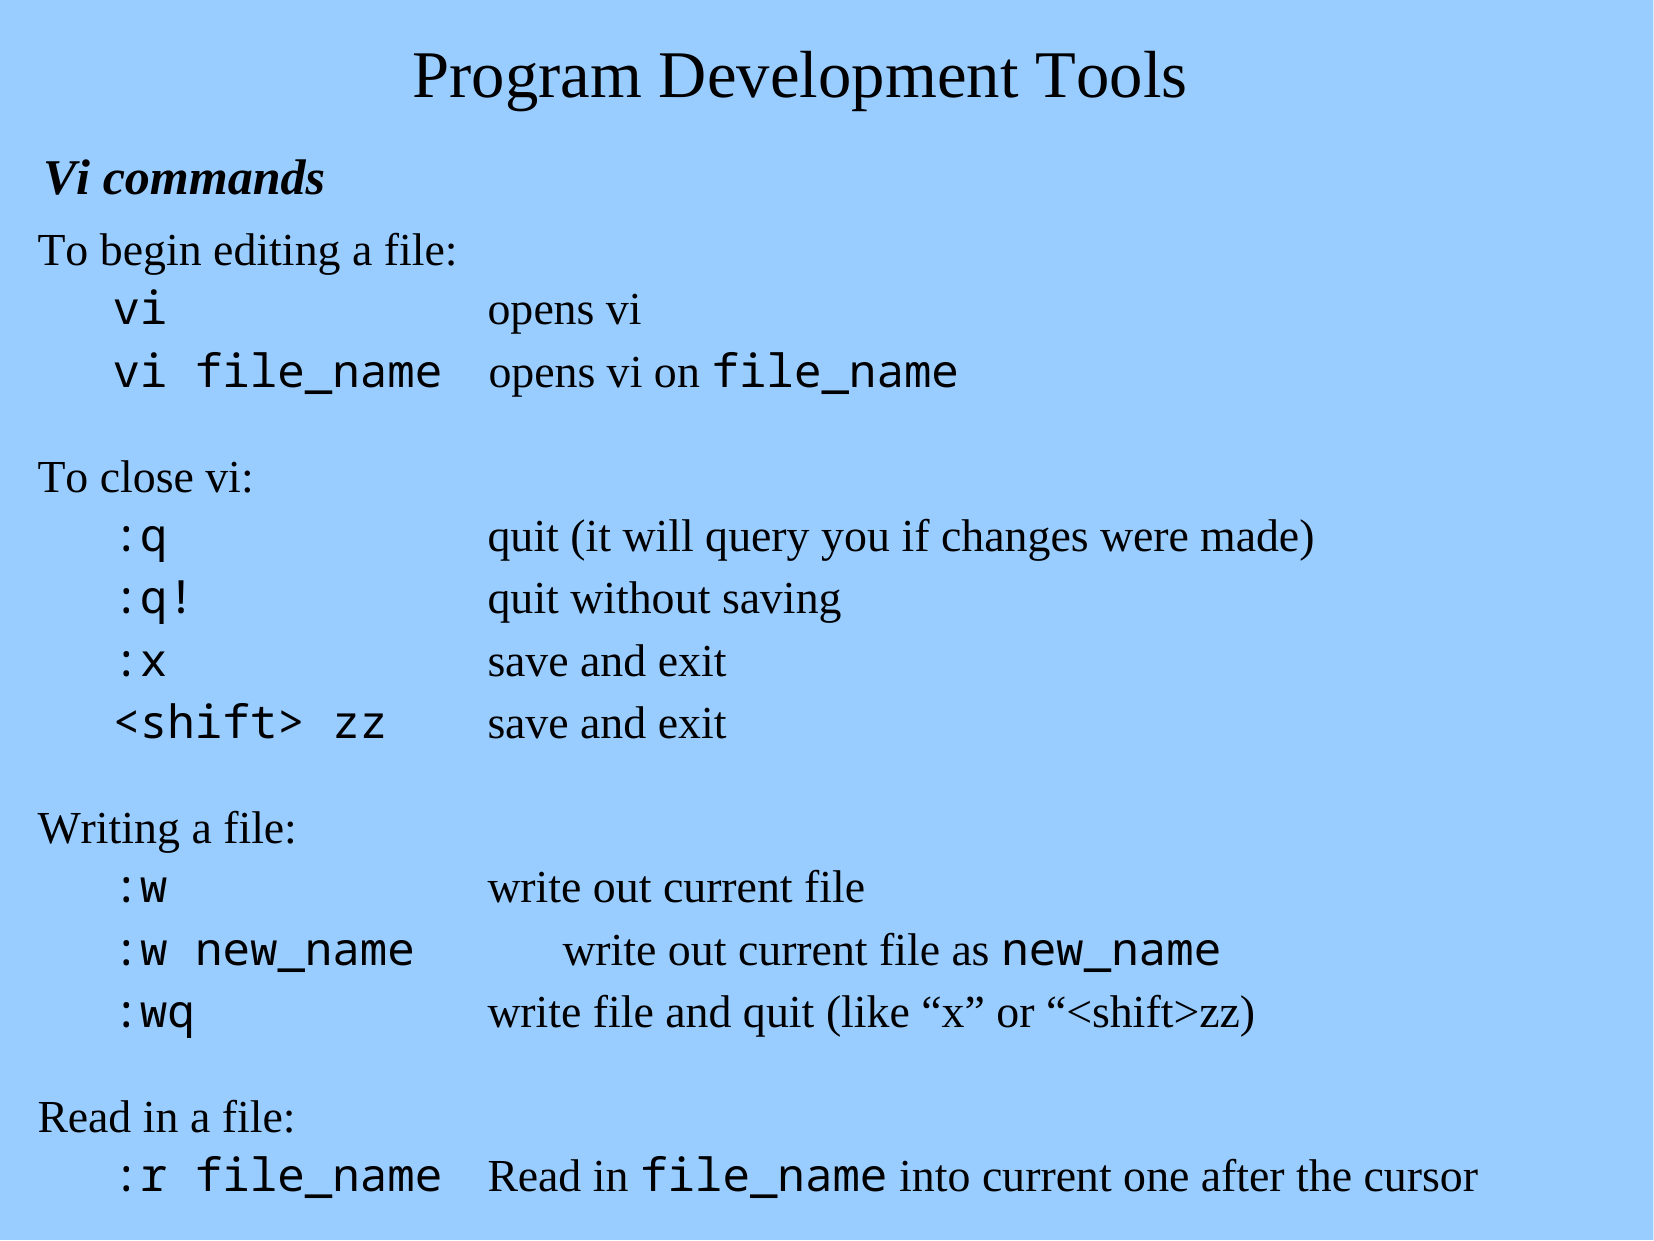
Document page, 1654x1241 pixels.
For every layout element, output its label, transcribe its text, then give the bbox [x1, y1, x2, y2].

text_box Program Development Tools [412, 38, 1207, 113]
text_box To begin editing a file: vi opens vi vi file_name opens vi on file_name To close vi: :q quit (it will query you if changes were made) :q! quit without saving :x save and exit <shift> zz save and exit Writing a file: :w write out current file :w new_name write out current file as new_name :wq write file and quit (like “x” or “<shift>zz) Read in a file: :r file_name Read in file_name into current one after the cursor [37, 225, 1576, 1222]
text_box Vi commands [43, 150, 774, 206]
